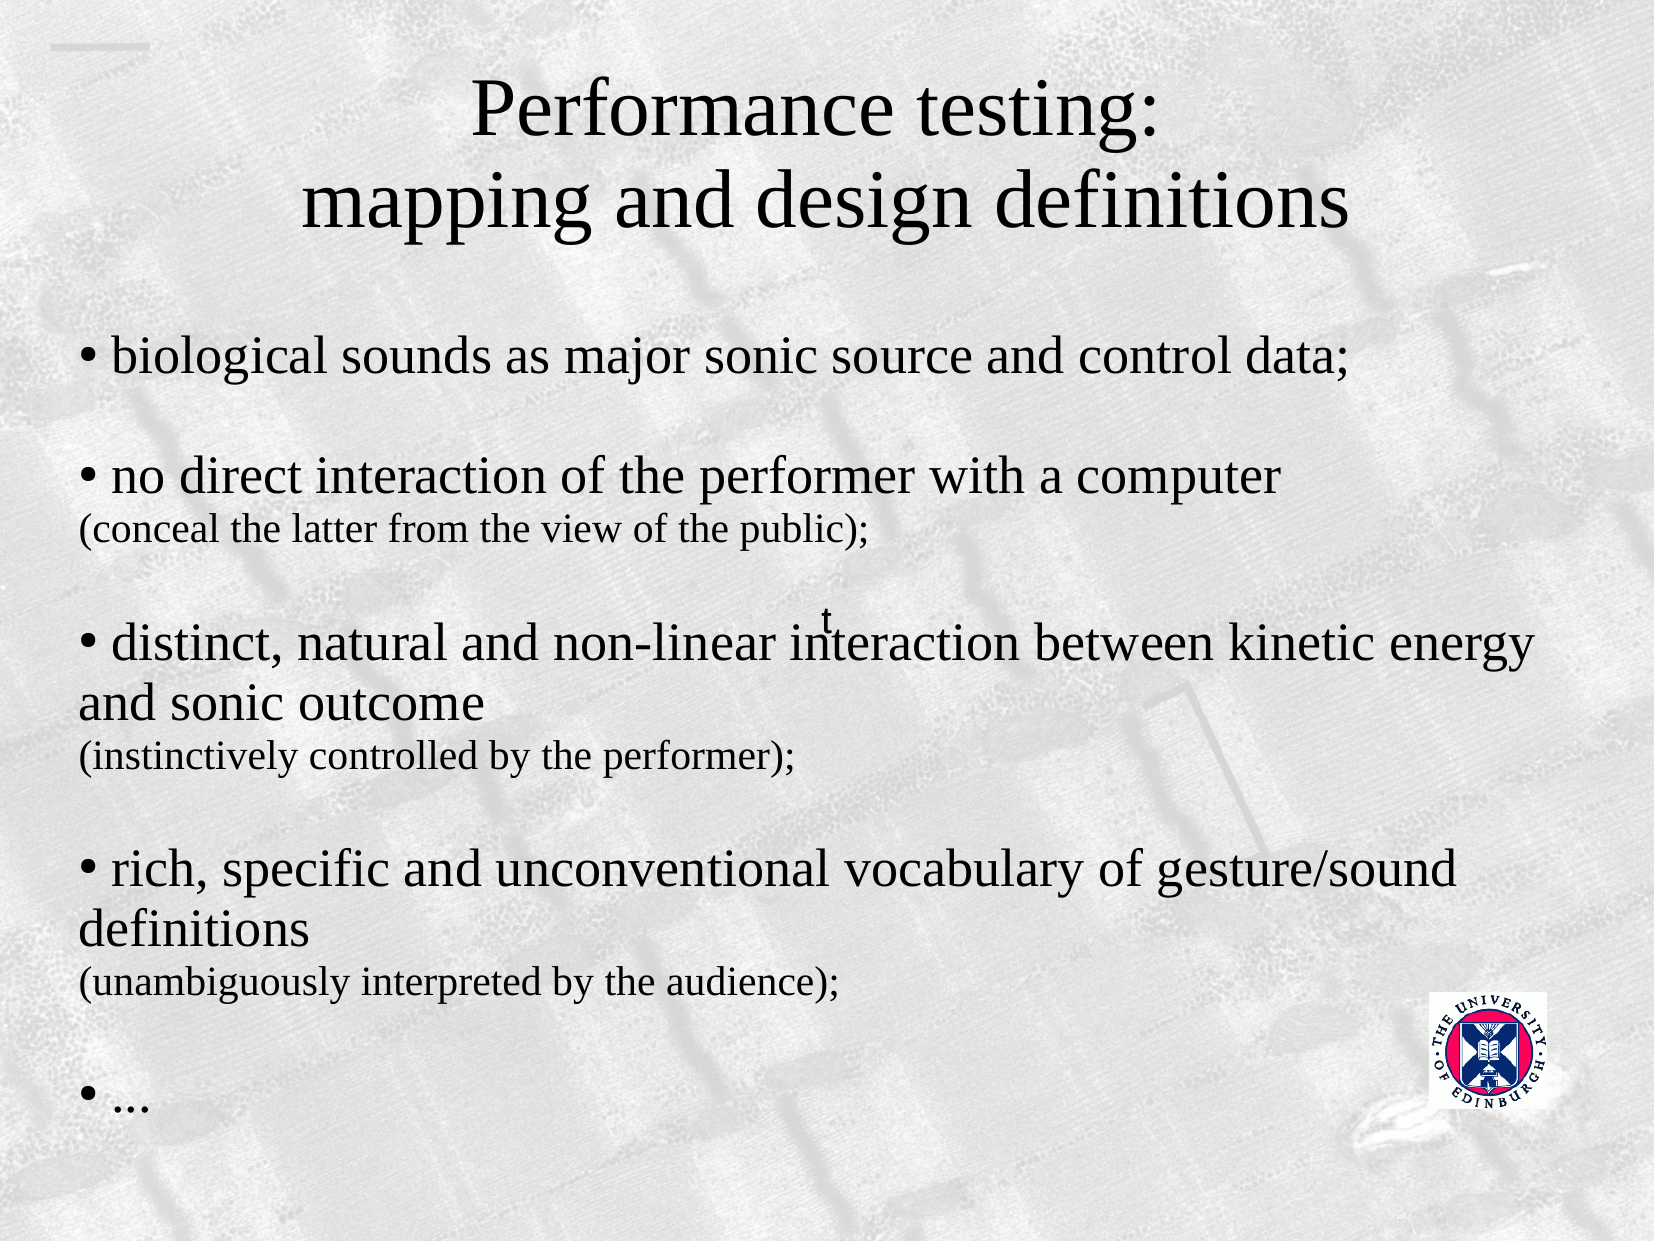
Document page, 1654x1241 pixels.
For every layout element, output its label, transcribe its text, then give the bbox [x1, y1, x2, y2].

picture [0, 0, 1654, 1241]
subtitle biological sounds as major sonic source and control data; no direct interaction of the performer with a computer (conceal the latter from the view of the public); distinct, natural and non-linear interaction between kinetic energy and sonic outcome (instinctively controlled by the performer); rich, specific and unconventional vocabulary of gesture/sound definitions (unambiguously interpreted by the audience); ... [78, 325, 1567, 1125]
title Performance testing: mapping and design definitions [82, 56, 1571, 250]
